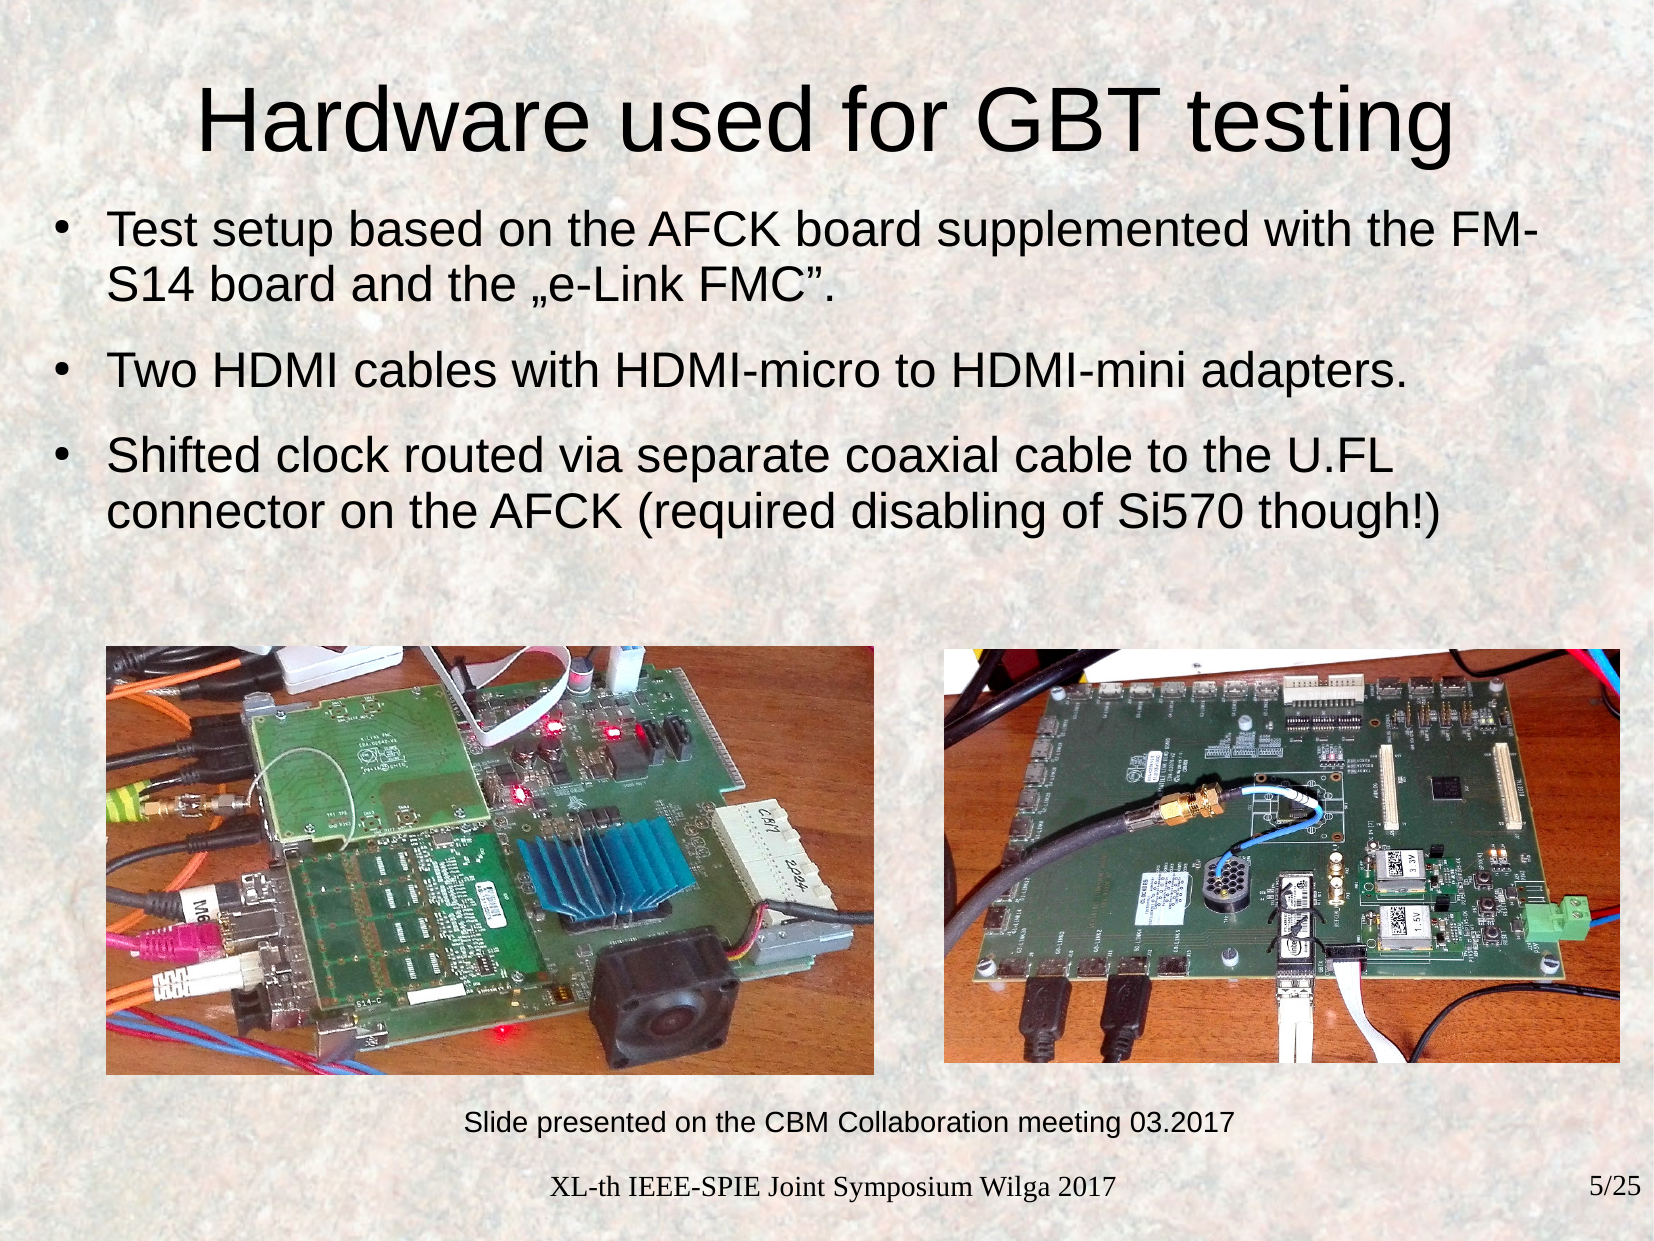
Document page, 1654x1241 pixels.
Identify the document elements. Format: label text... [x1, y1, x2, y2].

title Hardware used for GBT testing [82, 49, 1571, 189]
text_box Slide presented on the CBM Collaboration meeting 03.2017 [448, 1098, 1253, 1147]
picture [0, 0, 1654, 1241]
list Test setup based on the AFCK board supplemented with the FM-S14 board and the „e-Link FMC”. Two HDMI cables with HDMI-micro to HDMI-mini adapters. Shifted clock routed via separate coaxial cable to the U.FL connector on the AFCK (required disabling of Si570 though!) [35, 200, 1607, 603]
